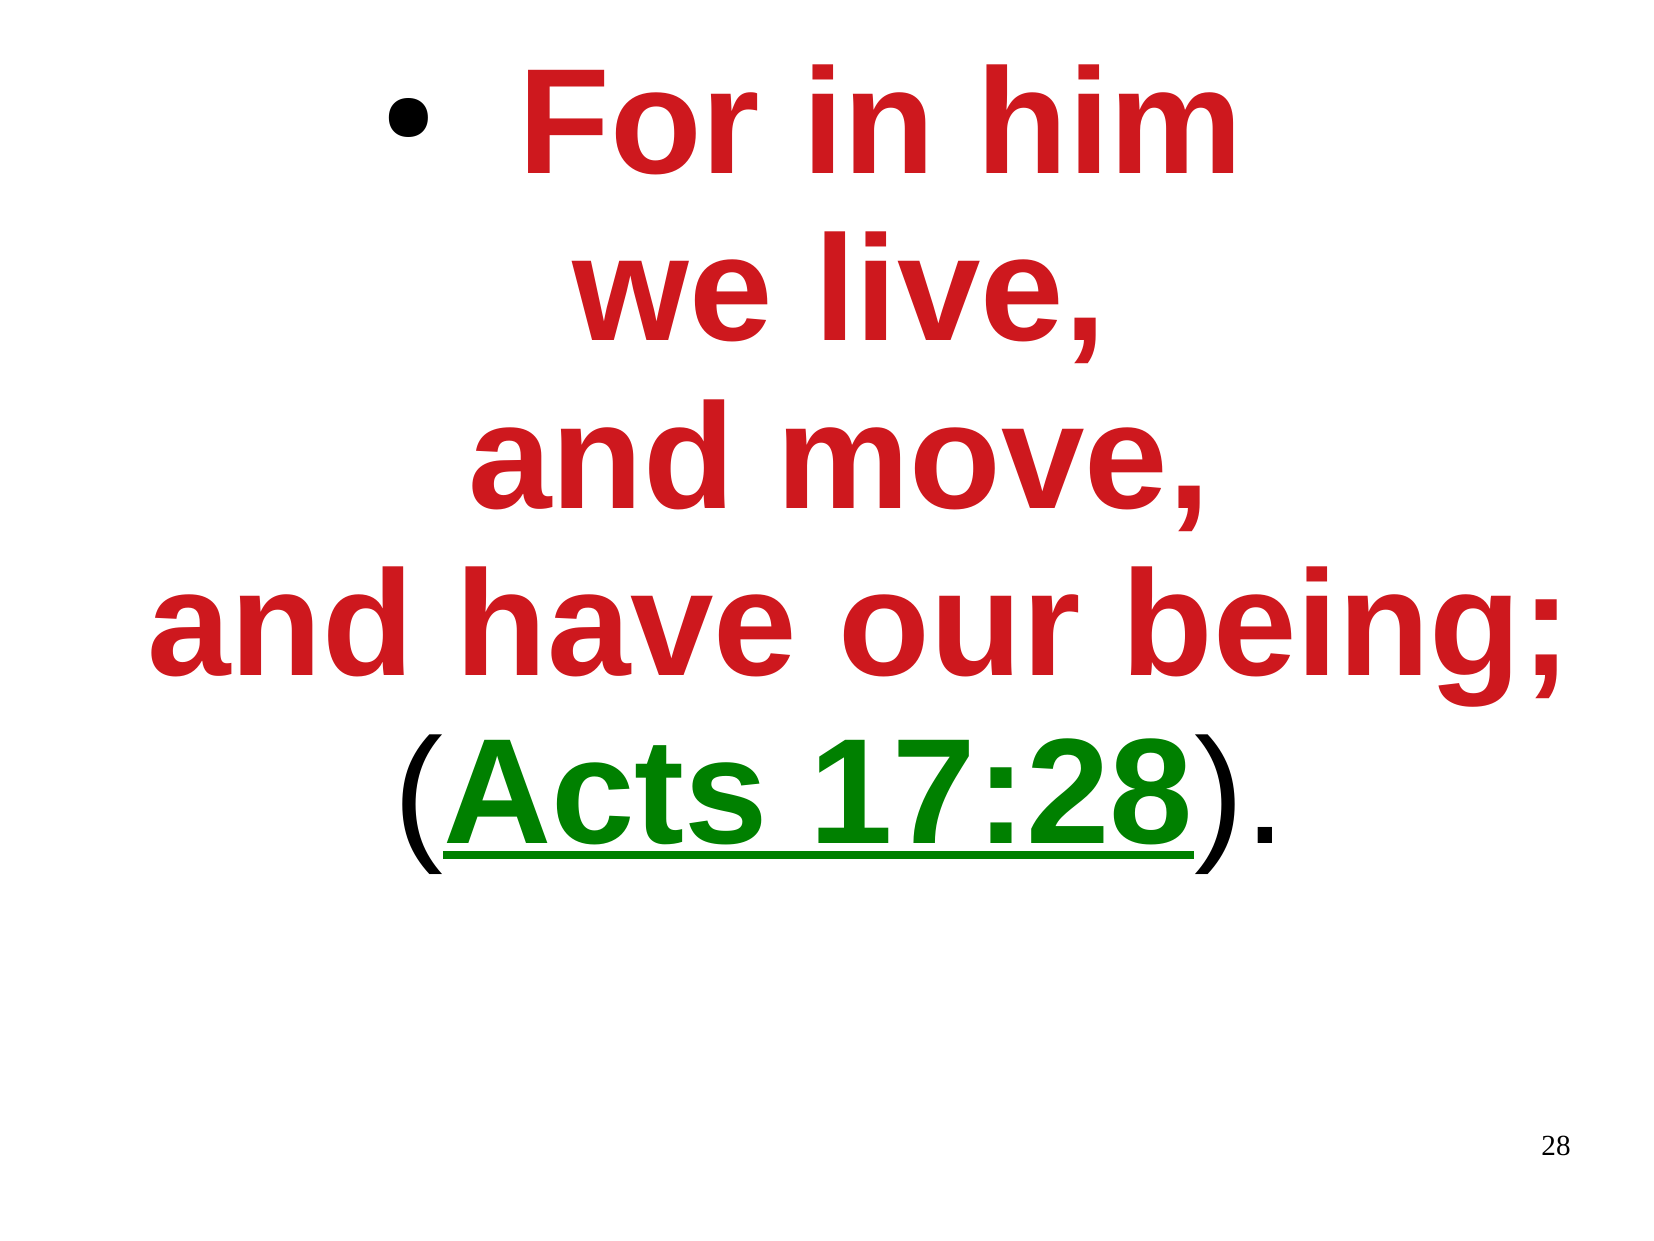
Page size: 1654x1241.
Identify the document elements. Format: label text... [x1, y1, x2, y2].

list For in him we live, and move, and have our being; (Acts 17:28). [37, 37, 1613, 1238]
